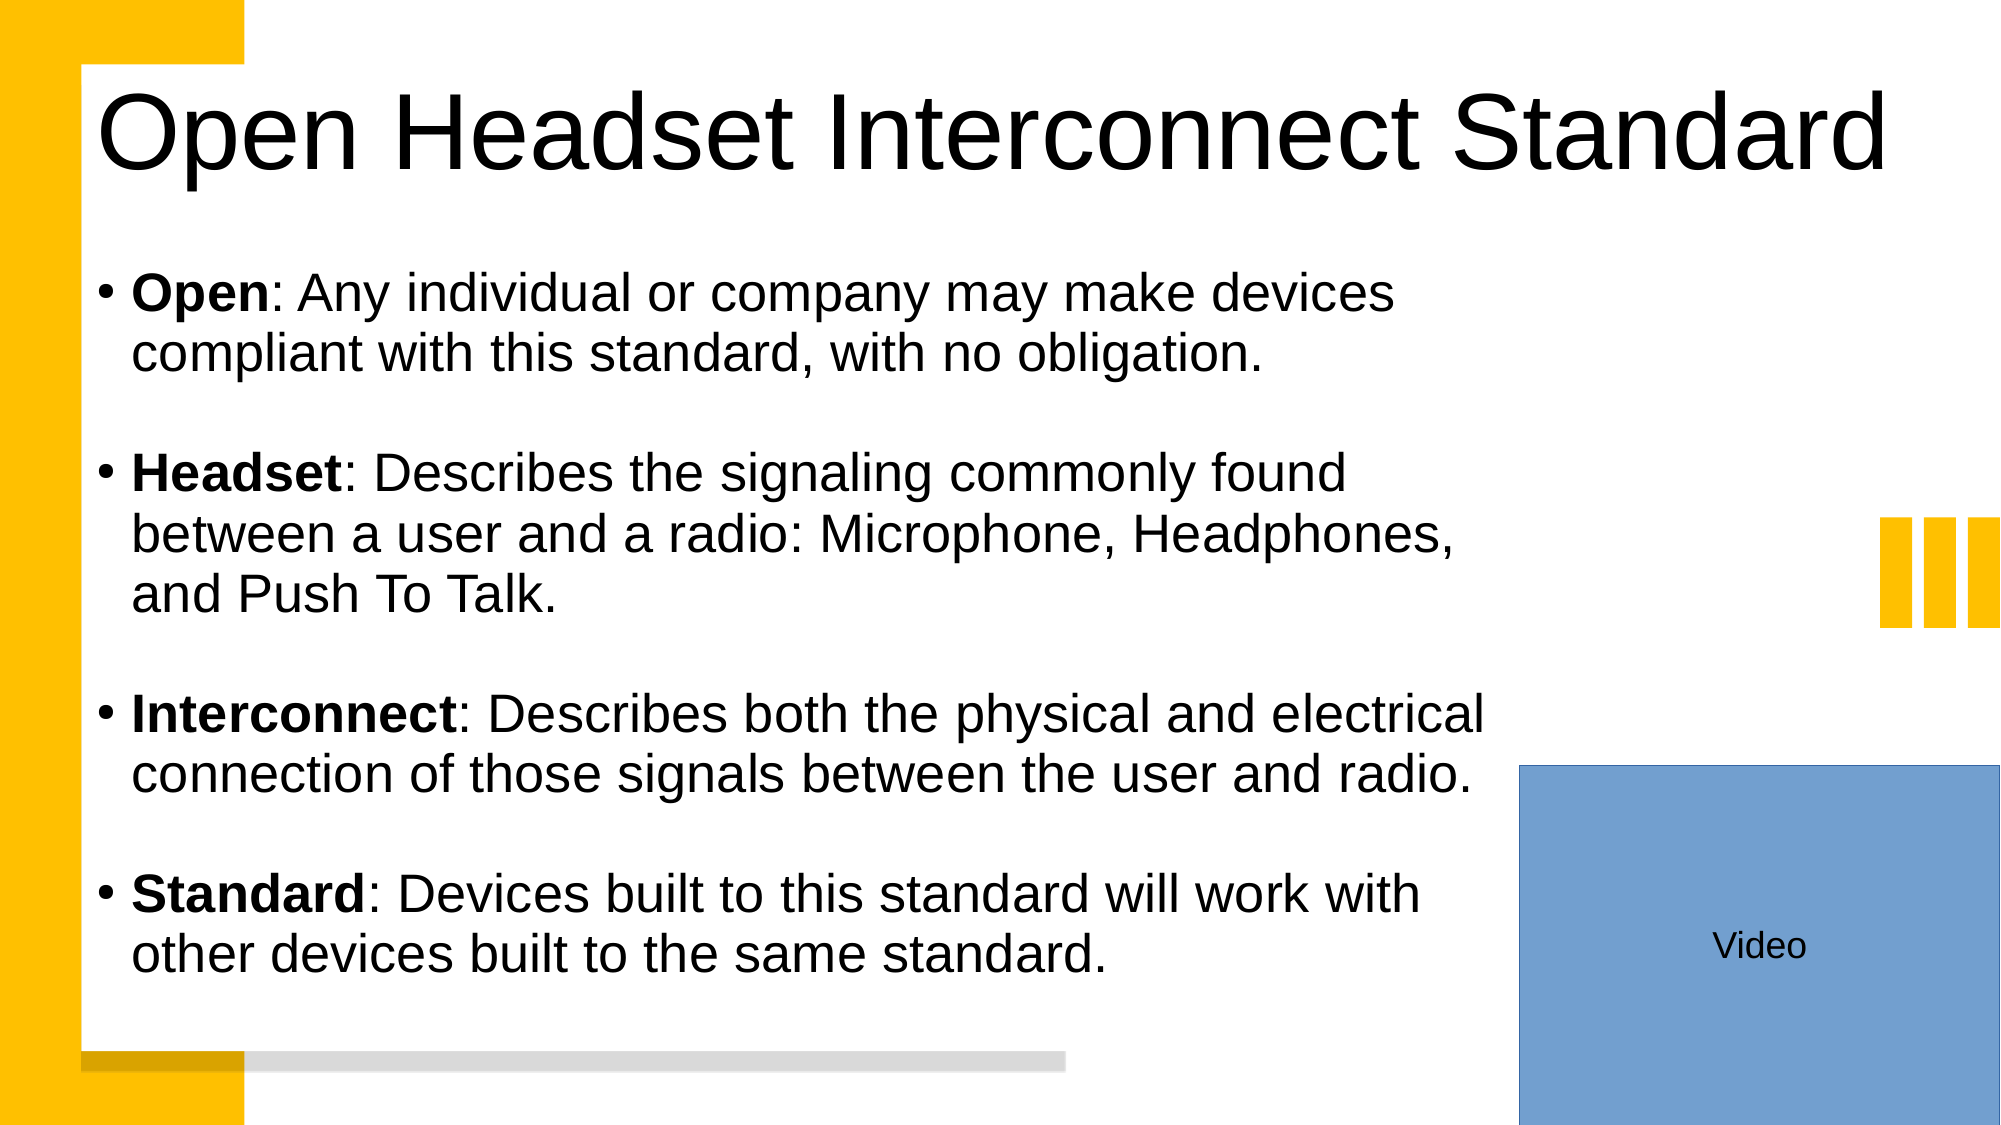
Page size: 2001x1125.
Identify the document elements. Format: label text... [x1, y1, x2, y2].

text_box Open: Any individual or company may make devices compliant with this standard, with no obligation. Headset: Describes the signaling commonly found between a user and a radio: Microphone, Headphones, and Push To Talk. Interconnect: Describes both the physical and electrical connection of those signals between the user and radio. Standard: Devices built to this standard will work with other devices built to the same standard. [81, 254, 1516, 1036]
text_box [0, 0, 2000, 1125]
text_box Open Headset Interconnect Standard [81, 64, 1921, 201]
text_box Video [1519, 765, 2000, 1125]
